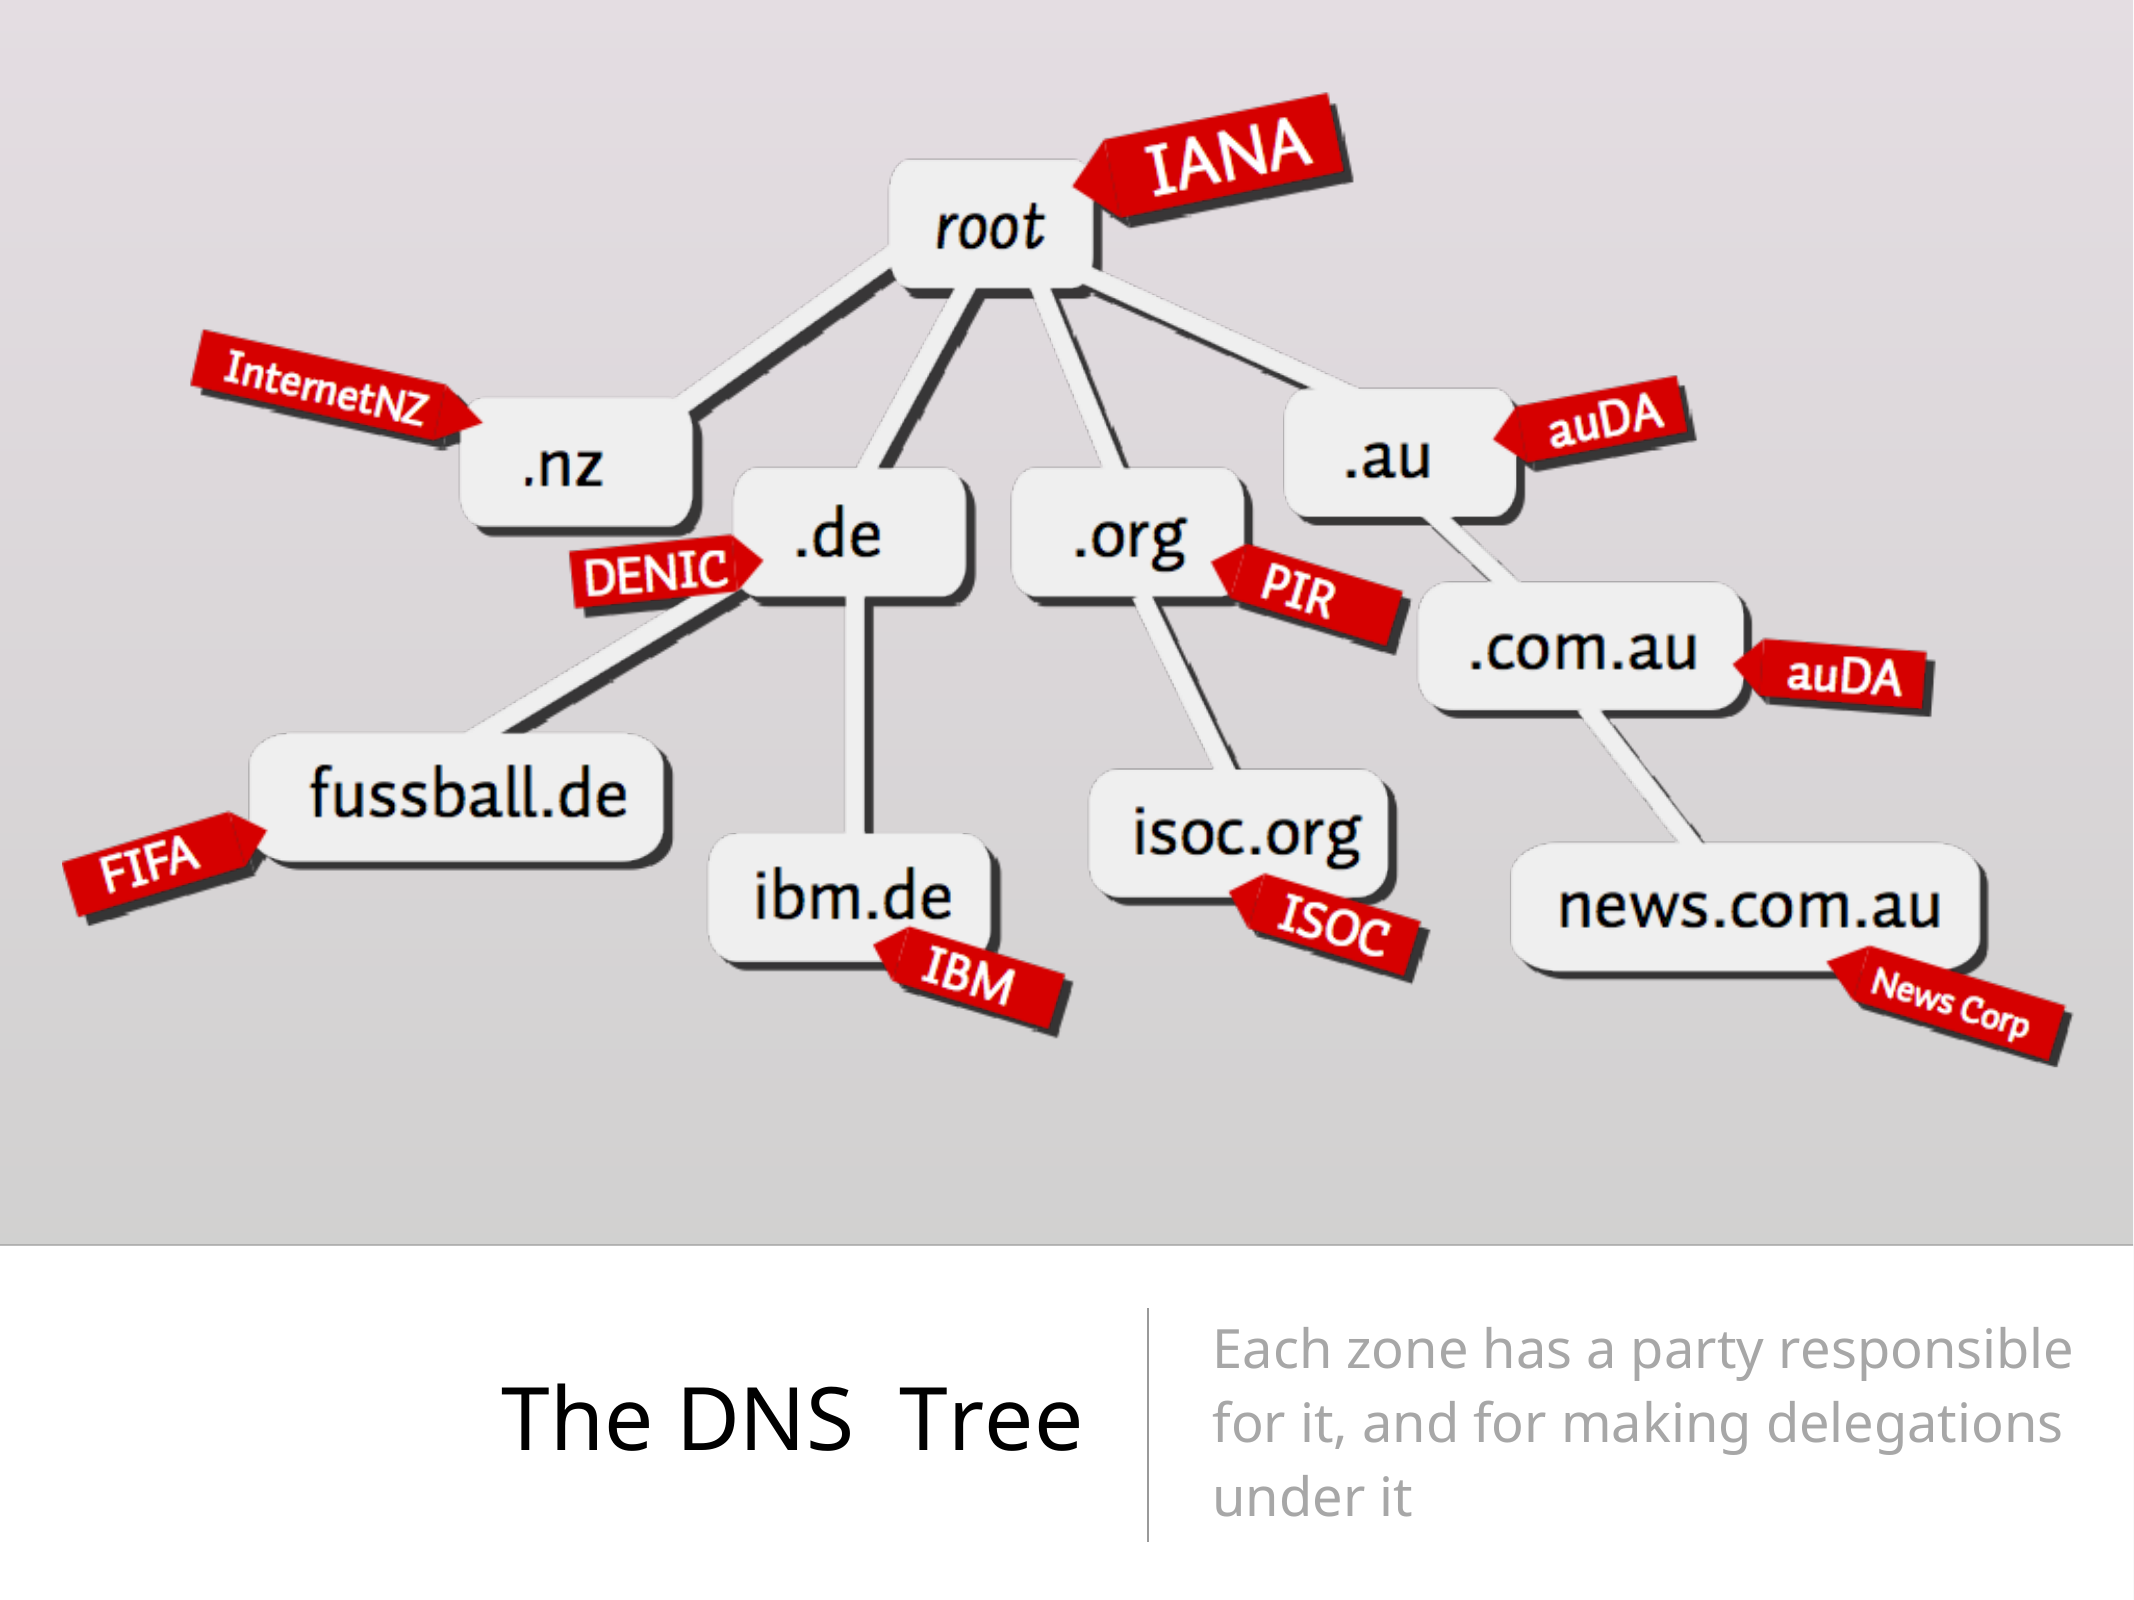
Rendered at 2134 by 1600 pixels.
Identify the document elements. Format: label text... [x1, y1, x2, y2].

title The DNS Tree [110, 1277, 1092, 1557]
picture [0, 0, 2134, 1600]
list Each zone has a party responsible for it, and for making delegations under it [1204, 1283, 2100, 1561]
